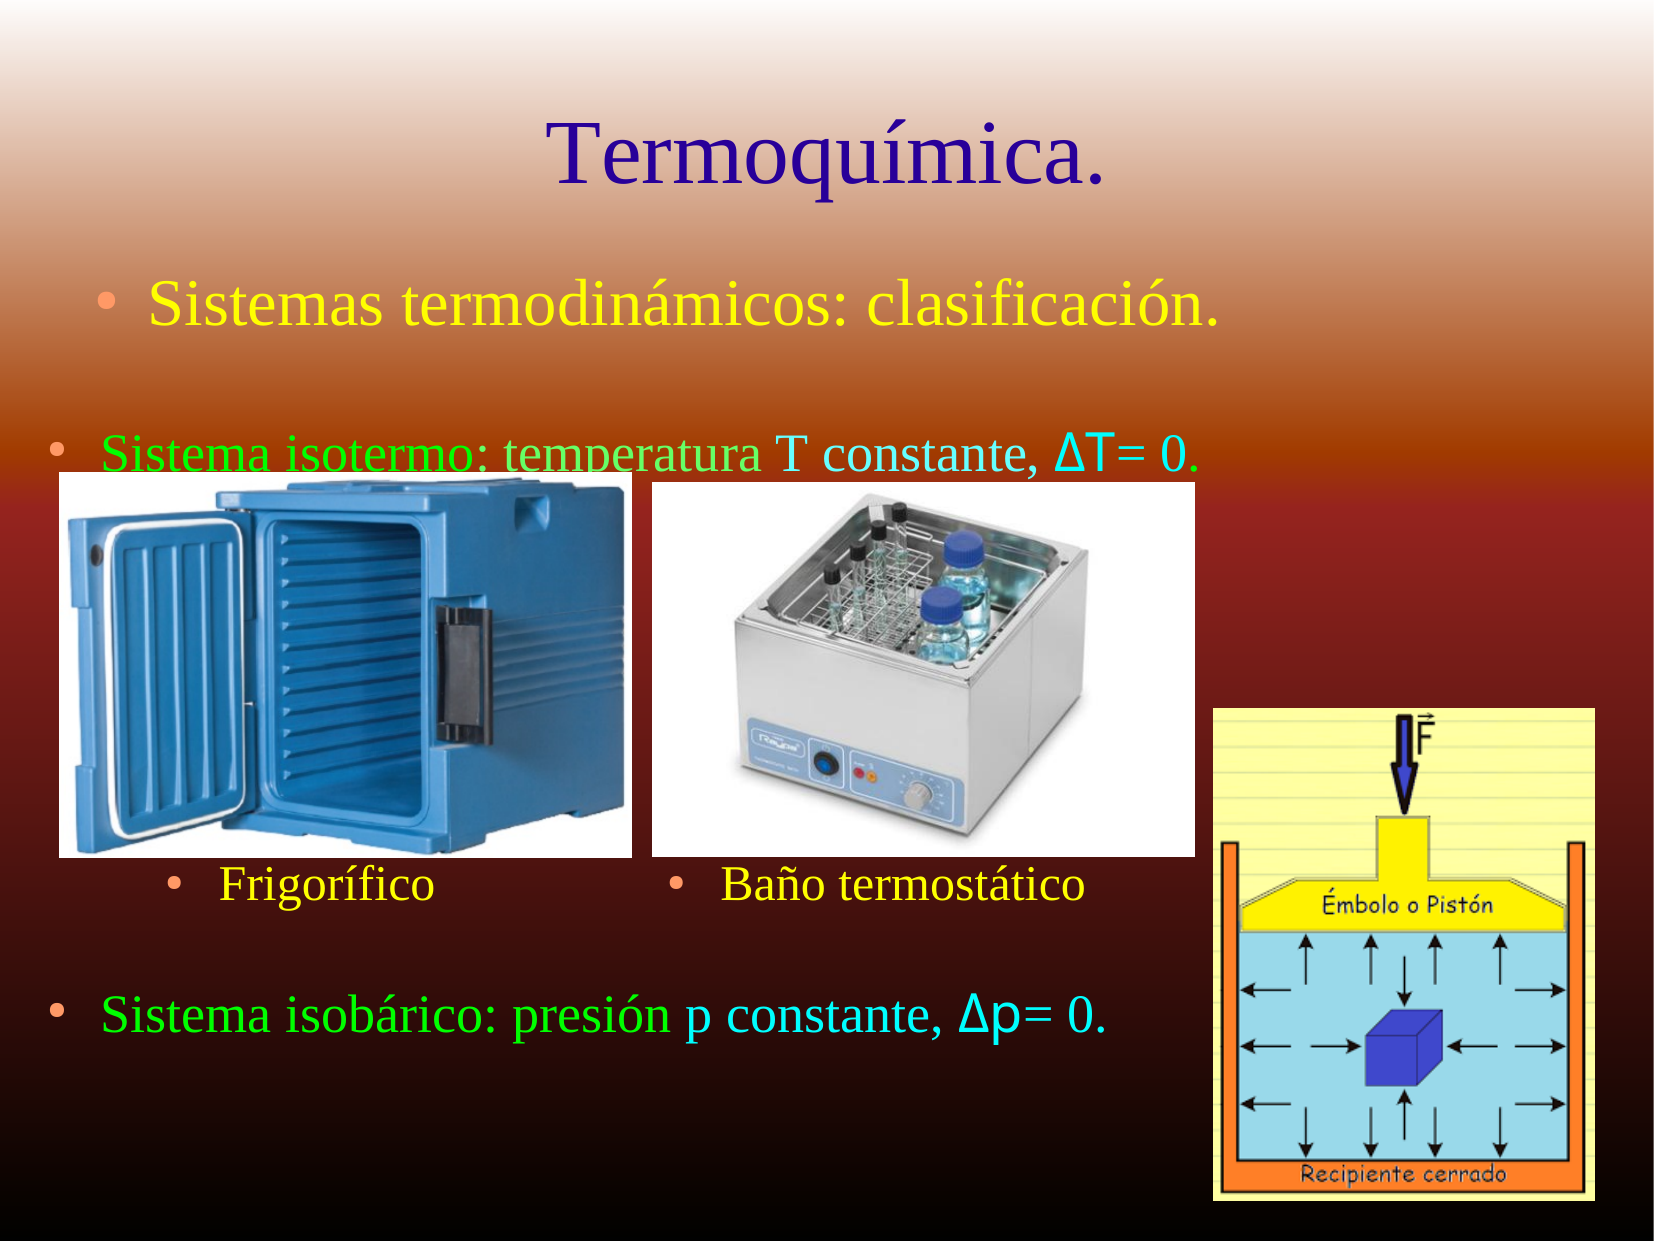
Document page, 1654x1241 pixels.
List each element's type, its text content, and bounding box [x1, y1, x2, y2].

text_box Sistema isobárico: presión p constante, Δp= 0. [29, 974, 1211, 1098]
text_box Baño termostático [649, 856, 1182, 916]
text_box Frigorífico [147, 856, 562, 916]
text_box Sistema isotermo: temperatura T constante, ΔT= 0. [29, 413, 1300, 537]
picture [0, 0, 1654, 1241]
title Termoquímica. [82, 49, 1571, 257]
list Sistemas termodinámicos: clasificación. [76, 265, 1506, 384]
